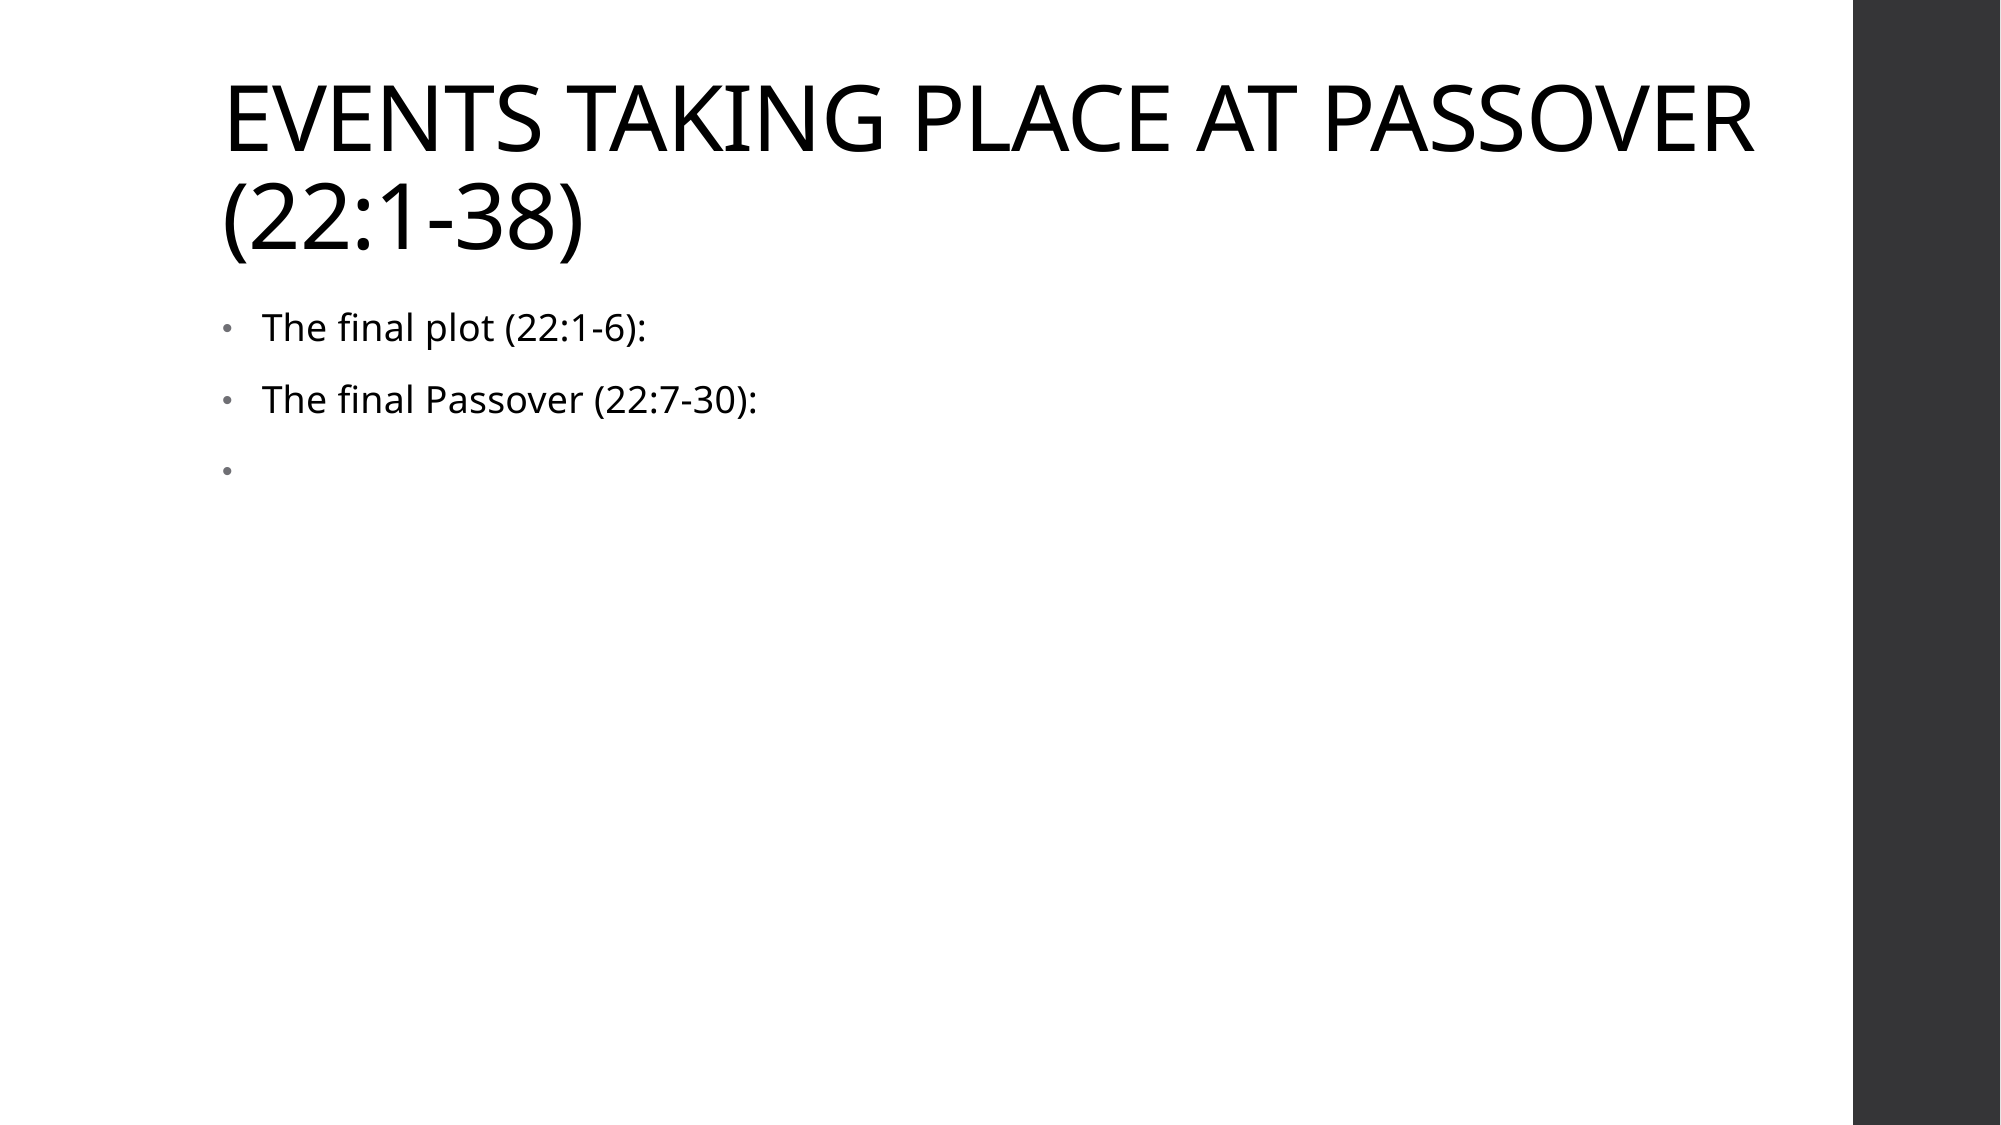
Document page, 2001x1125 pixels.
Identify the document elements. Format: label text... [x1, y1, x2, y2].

title EVENTS TAKING PLACE AT PASSOVER (22:1-38) [206, 60, 1797, 278]
list The final plot (22:1-6): The final Passover (22:7-30): [206, 299, 1617, 1014]
